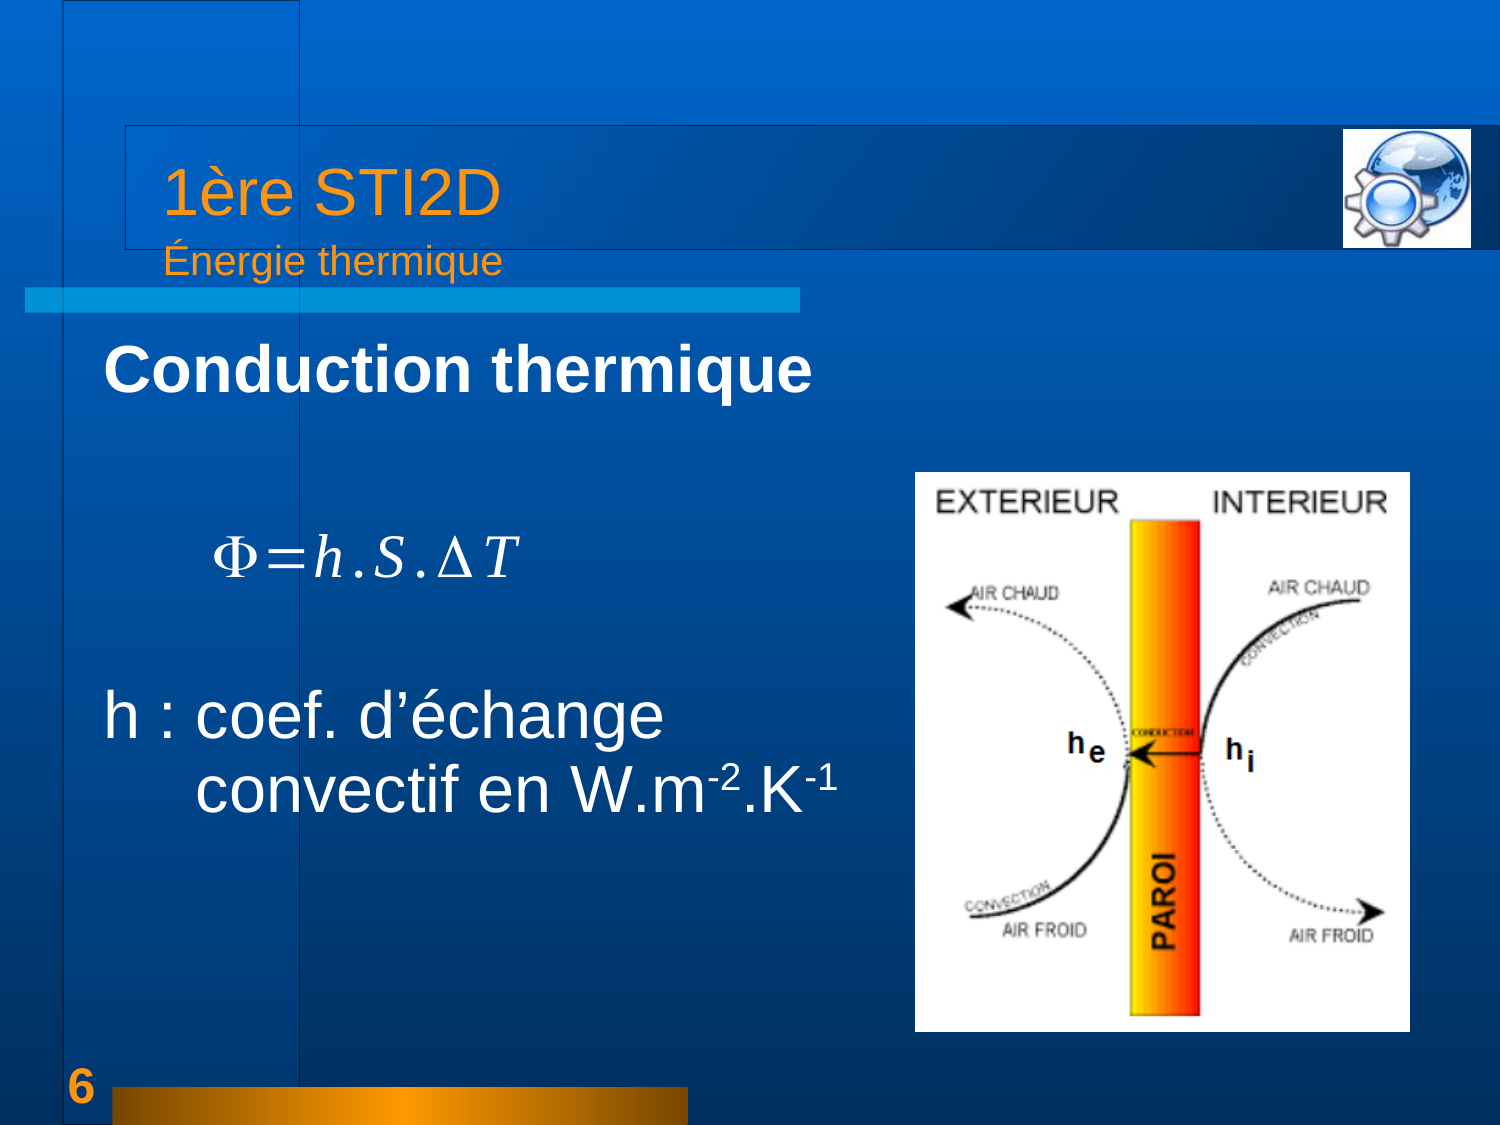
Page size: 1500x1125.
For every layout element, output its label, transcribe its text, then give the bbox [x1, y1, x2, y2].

picture [915, 472, 1410, 1032]
text_box Conduction thermique h : coef. d’échange convectif en W.m-2.K-1 [88, 324, 1376, 933]
chart [206, 521, 530, 591]
picture [1343, 129, 1471, 248]
